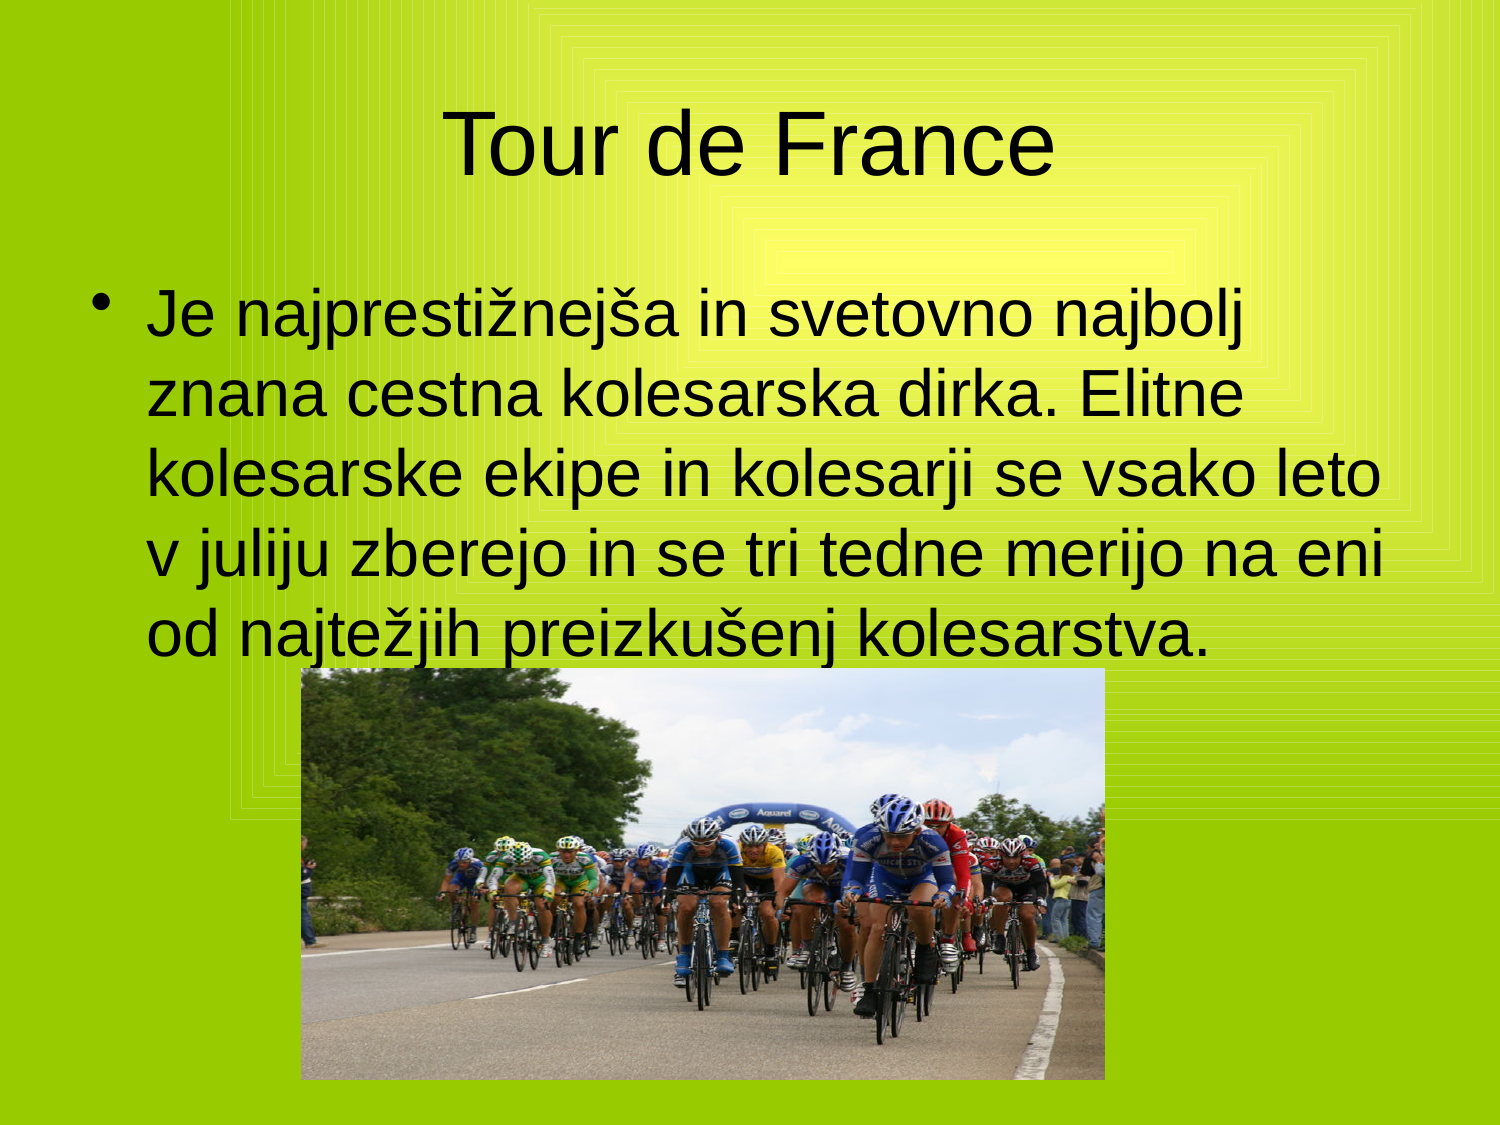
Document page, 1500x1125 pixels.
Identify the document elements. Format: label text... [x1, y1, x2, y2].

title Tour de France [75, 45, 1425, 233]
picture [301, 668, 1105, 1080]
list Je najprestižnejša in svetovno najbolj znana cestna kolesarska dirka. Elitne kolesarske ekipe in kolesarji se vsako leto v juliju zberejo in se tri tedne merijo na eni od najtežjih preizkušenj kolesarstva. [75, 262, 1425, 1005]
